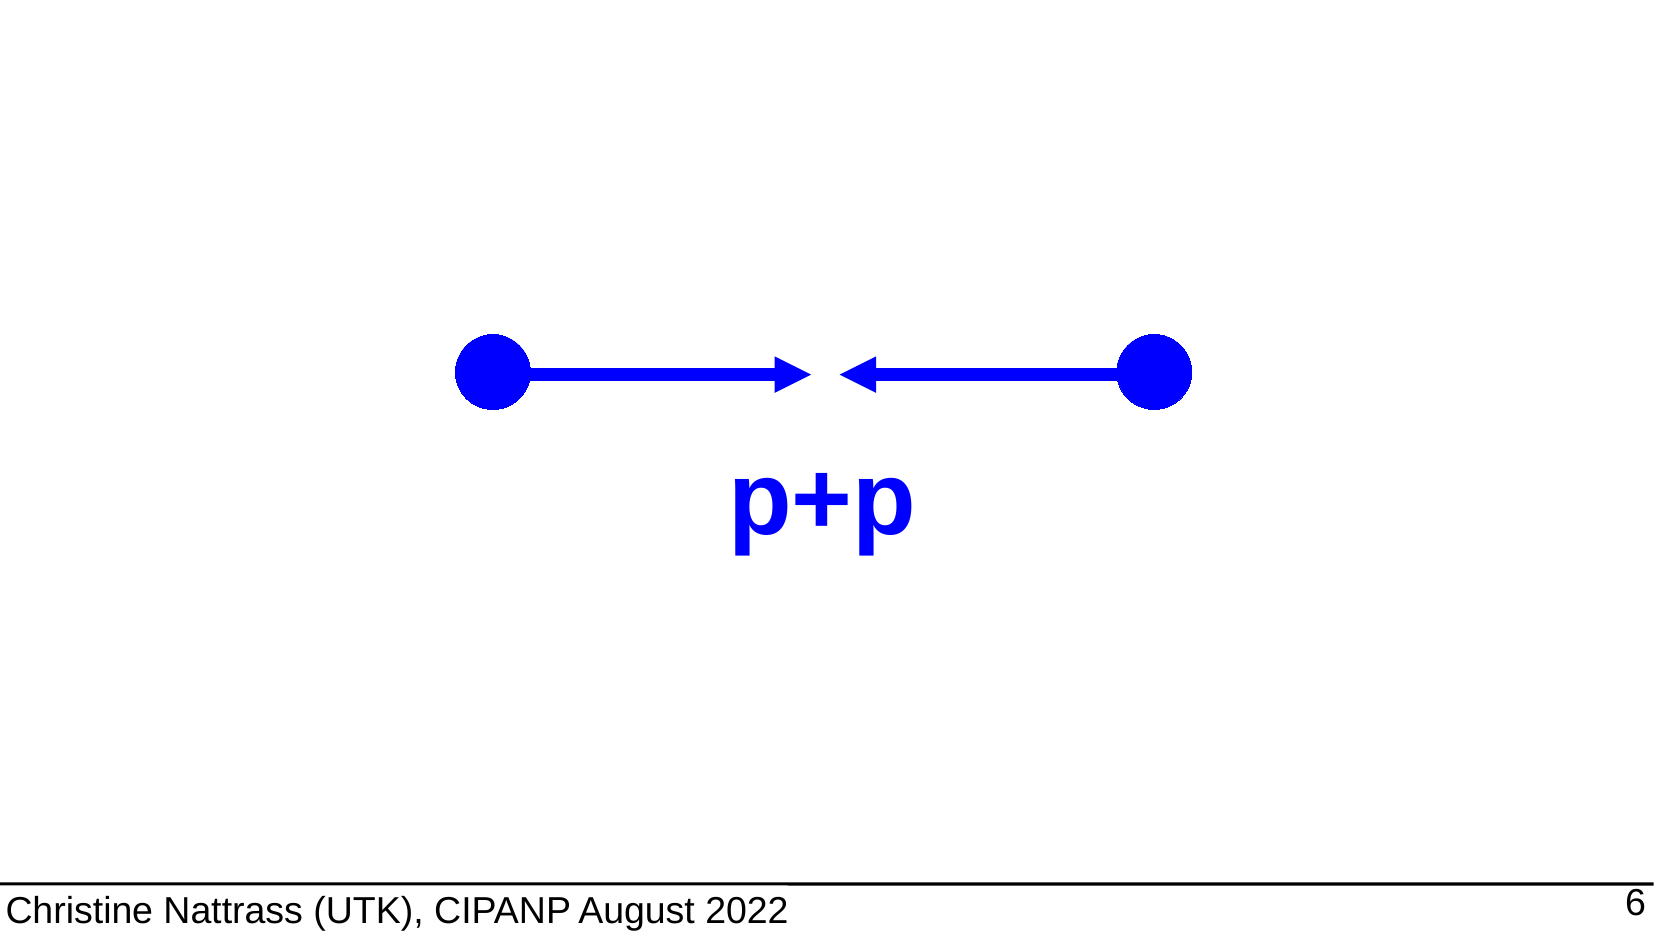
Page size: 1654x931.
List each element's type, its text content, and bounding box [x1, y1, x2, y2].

text_box p+p [713, 433, 1110, 579]
text_box [455, 334, 531, 410]
text_box [1116, 334, 1192, 410]
